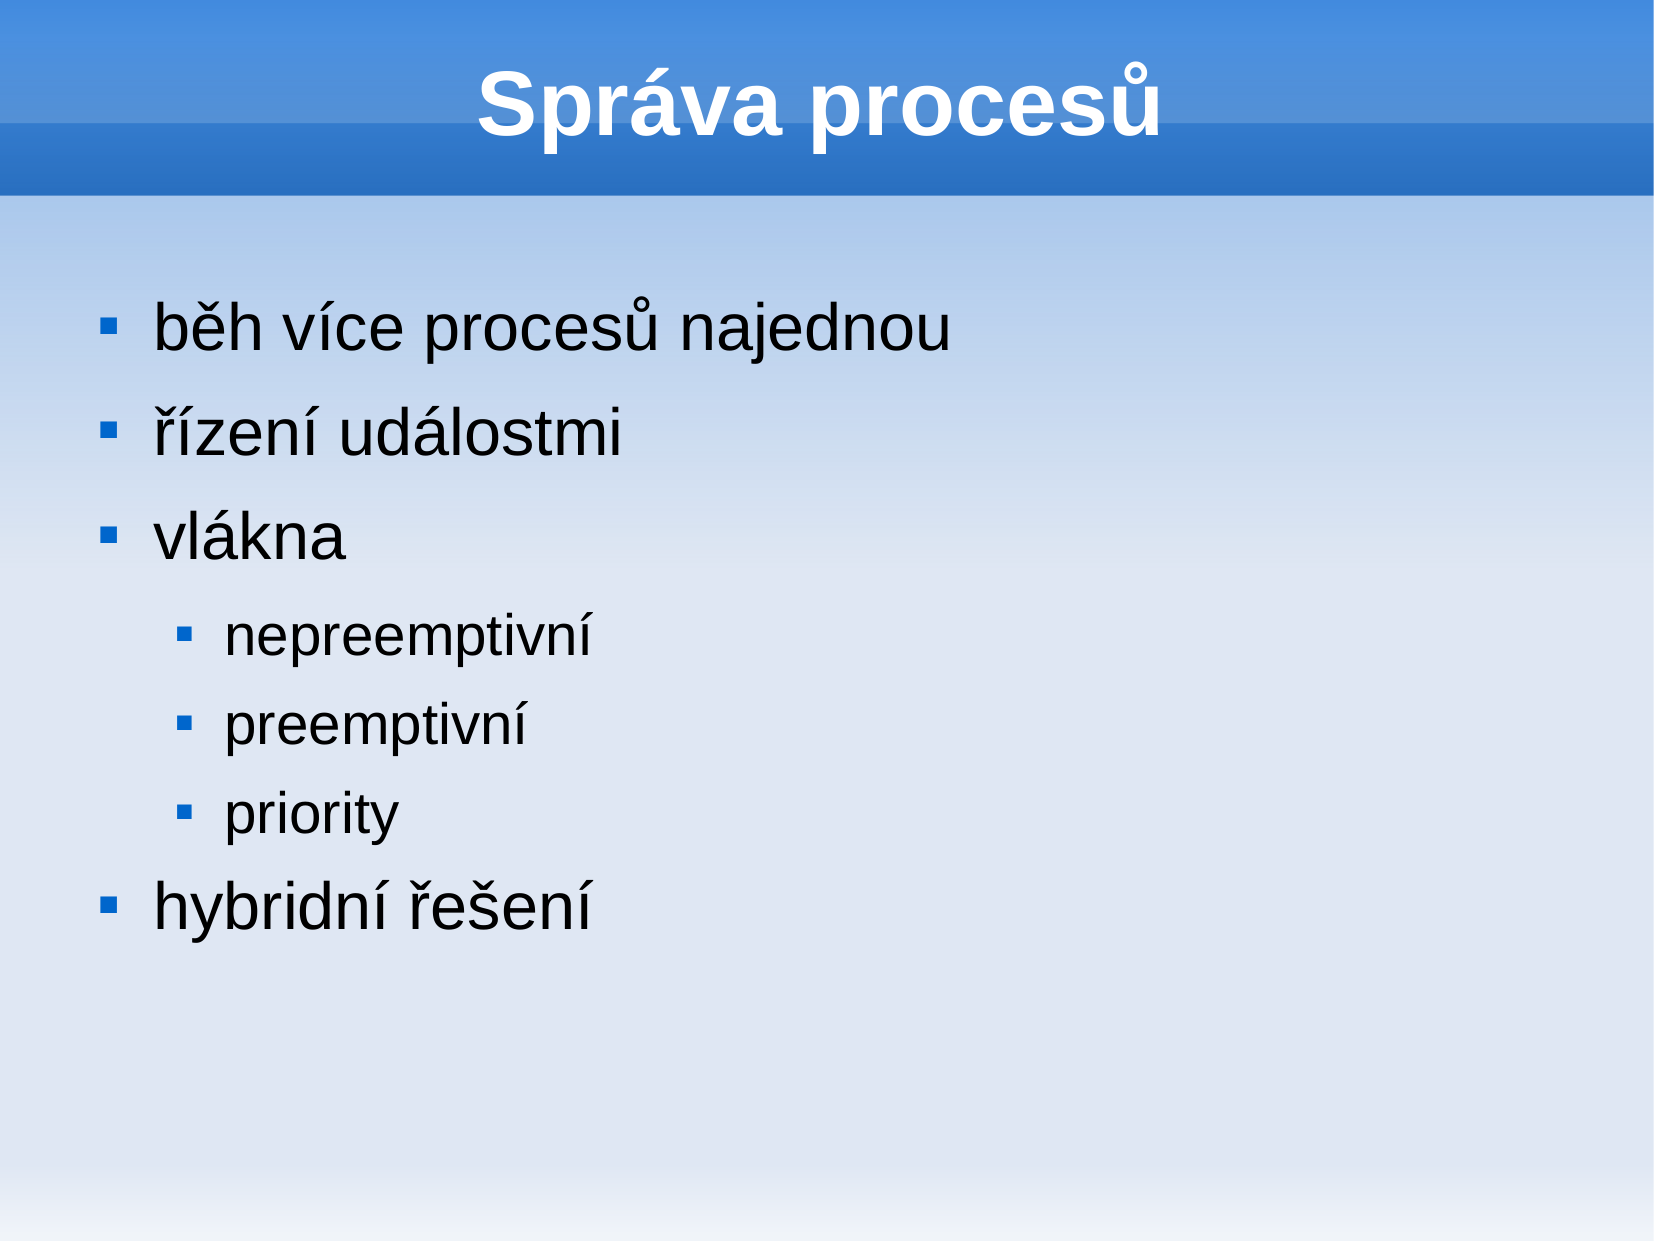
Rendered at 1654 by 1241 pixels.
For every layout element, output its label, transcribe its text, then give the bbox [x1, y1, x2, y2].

picture [0, 0, 1654, 1241]
list běh více procesů najednou řízení událostmi vlákna nepreemptivní preemptivní priority hybridní řešení [82, 290, 1571, 1109]
title Správa procesů [76, 0, 1565, 208]
